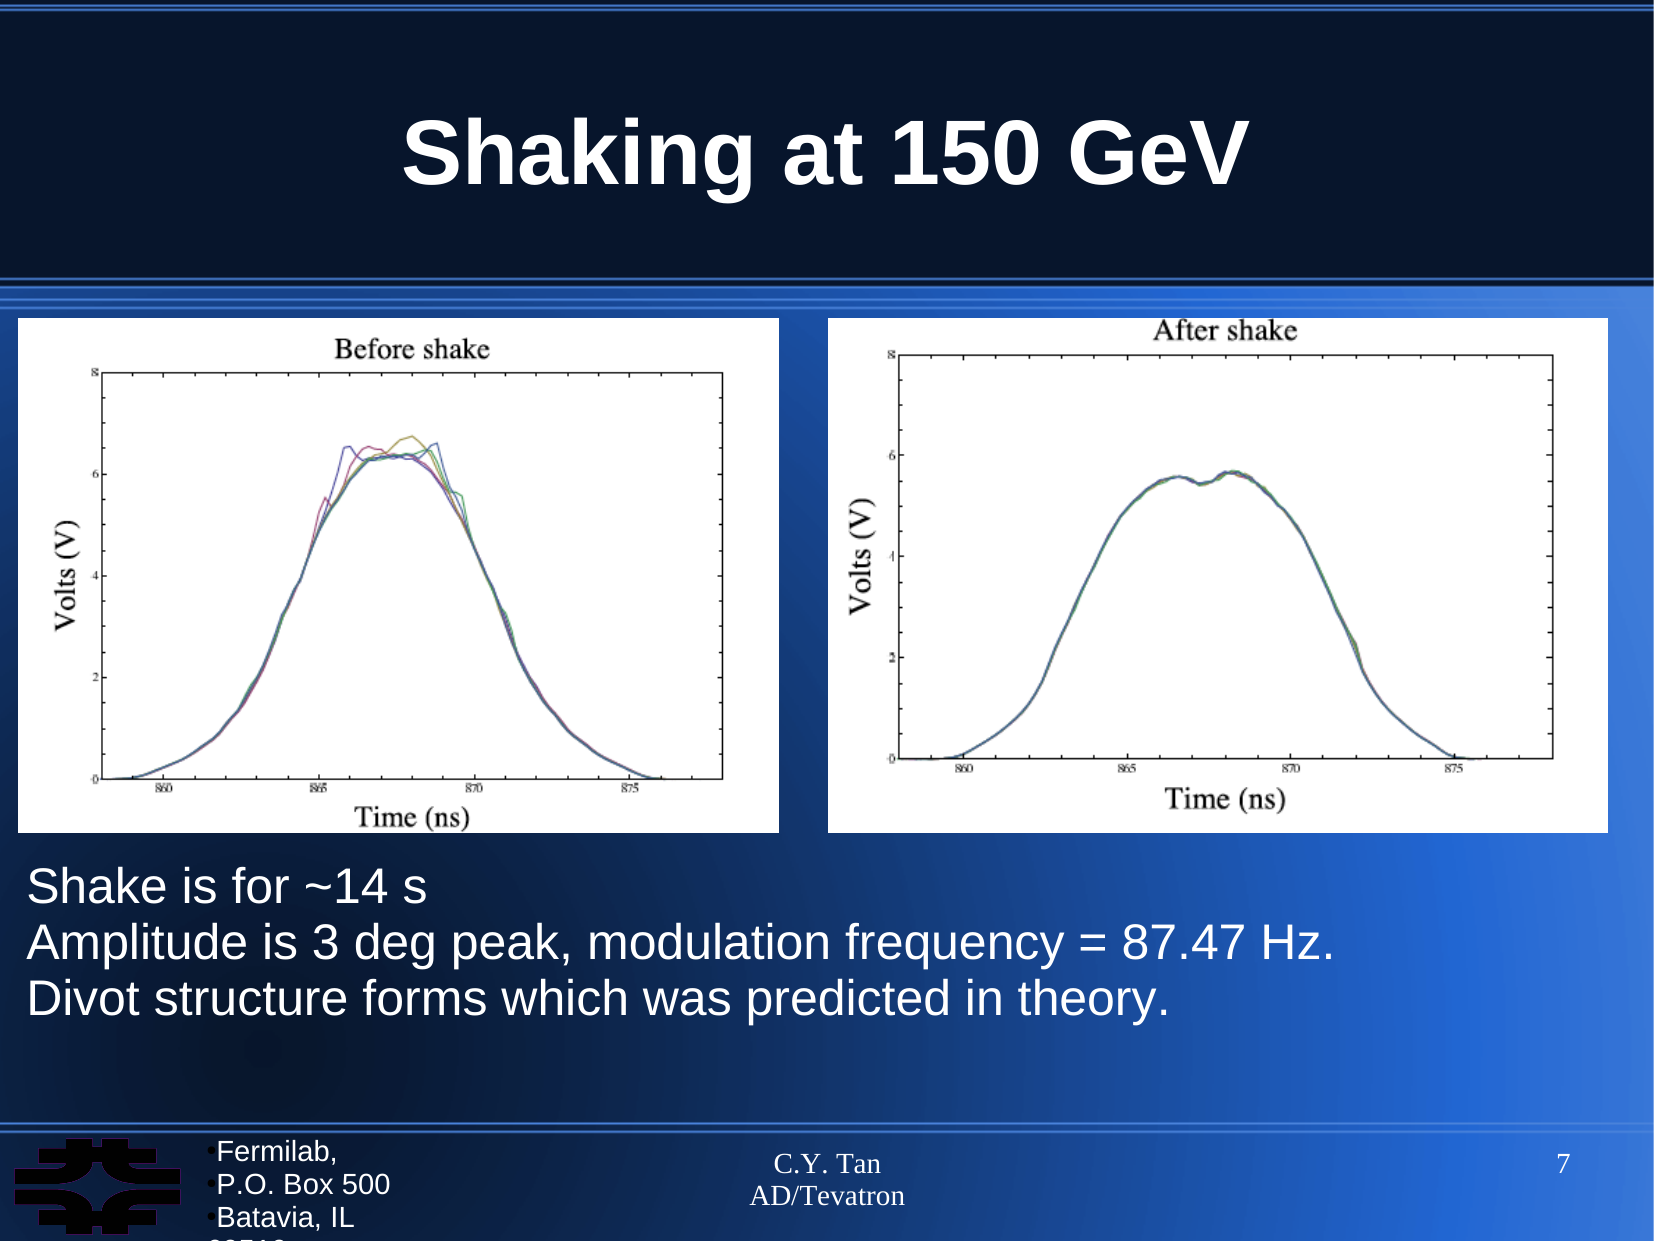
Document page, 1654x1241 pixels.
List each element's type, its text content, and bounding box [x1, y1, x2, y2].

text_box Shake is for ~14 s Amplitude is 3 deg peak, modulation frequency = 87.47 Hz. Divot structure forms which was predicted in theory. [26, 858, 1609, 1027]
title Shaking at 150 GeV [82, 49, 1571, 257]
picture [0, 0, 1654, 1241]
